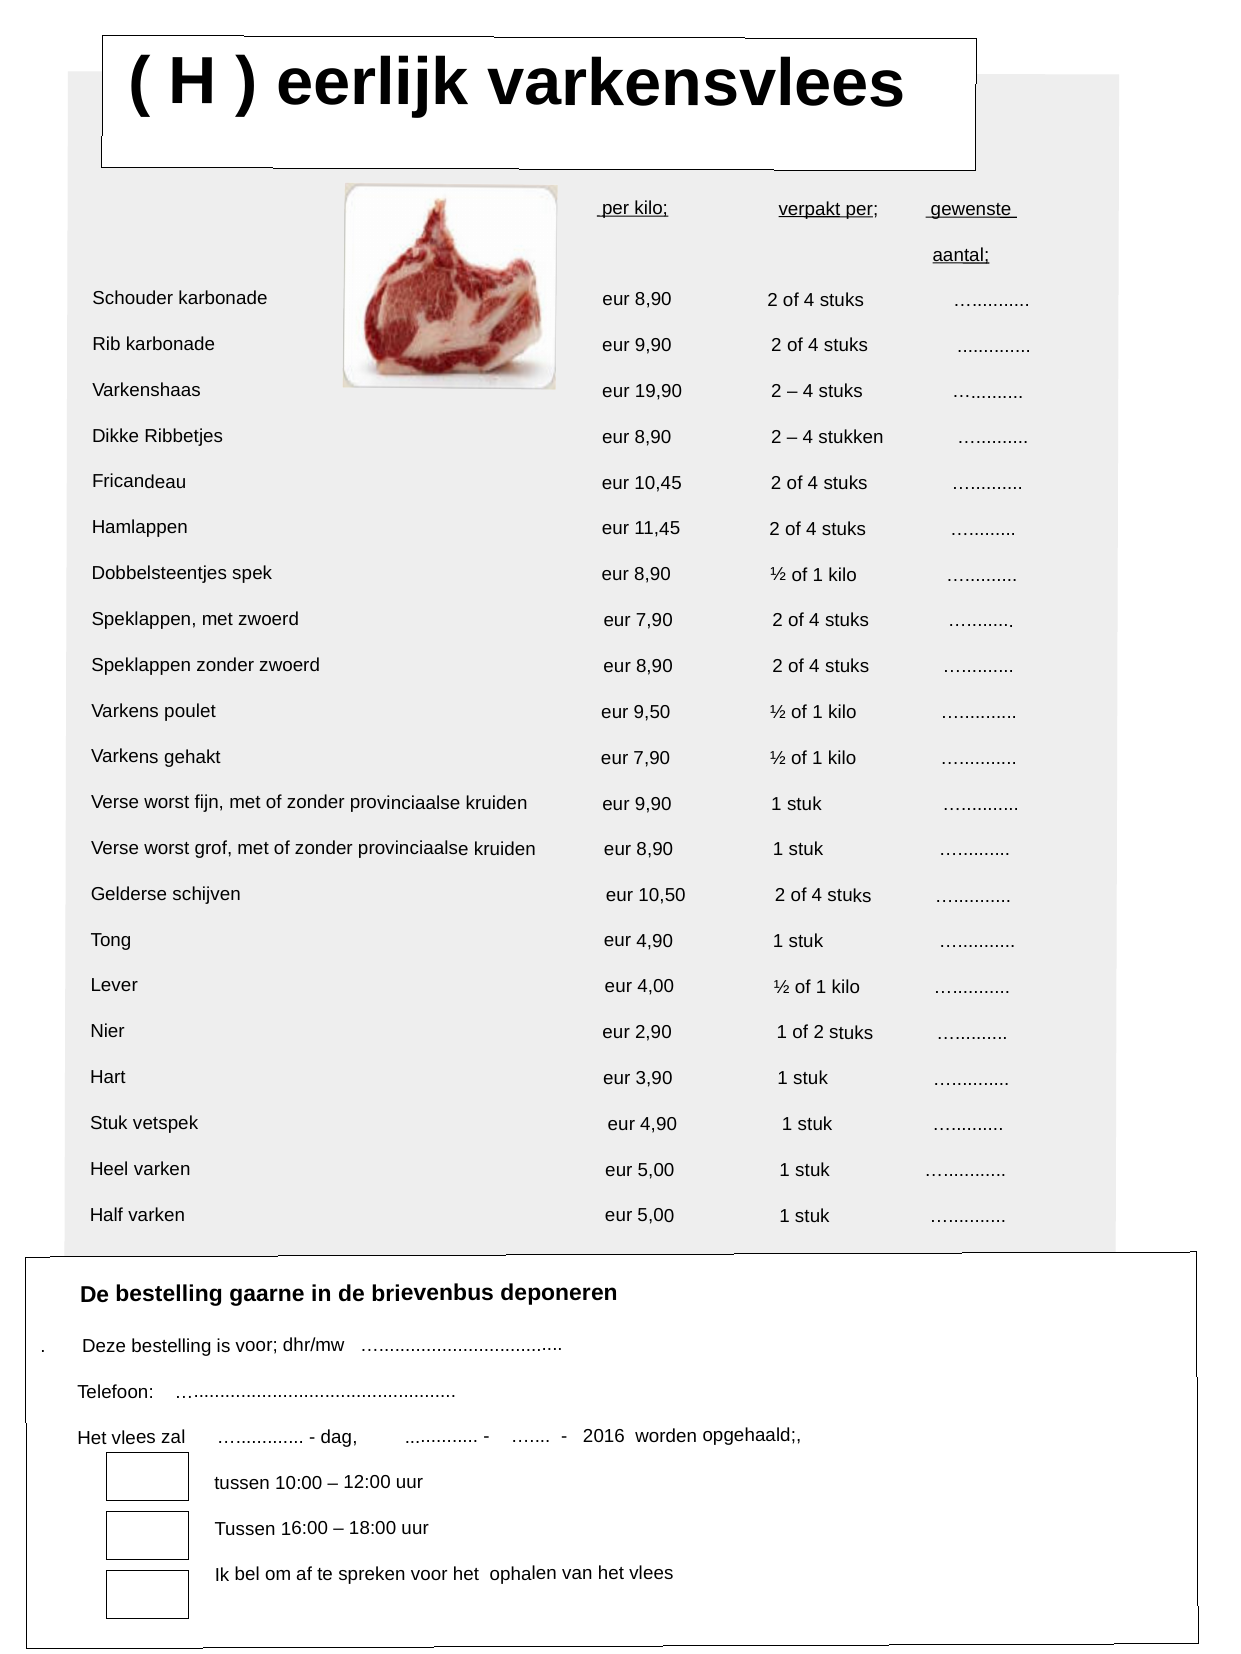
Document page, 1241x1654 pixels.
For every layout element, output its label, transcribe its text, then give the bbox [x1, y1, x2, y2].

picture [342, 182, 558, 390]
text_box ( H ) eerlijk varkensvlees [101, 35, 977, 171]
text_box per kilo; verpakt per; gewenste aantal; Schouder karbonade eur 8,90 2 of 4 stuks …........... Rib karbonade eur 9,90 2 of 4 stuks .............. Varkenshaas eur 19,90 2 – 4 stuks ….......... Dikke Ribbetjes eur 8,90 2 – 4 stukken ….......... Fricandeau eur 10,45 2 of 4 stuks ….......... Hamlappen eur 11,45 2 of 4 stuks …......... Dobbelsteentjes spek eur 8,90 ½ of 1 kilo ….......... Speklappen, met zwoerd eur 7,90 2 of 4 stuks …......... Speklappen zonder zwoerd eur 8,90 2 of 4 stuks ….......... Varkens poulet eur 9,50 ½ of 1 kilo …........... Varkens gehakt eur 7,90 ½ of 1 kilo …........... Verse worst fijn, met of zonder provinciaalse kruiden eur 9,90 1 stuk …........... Verse worst grof, met of zonder provinciaalse kruiden eur 8,90 1 stuk ….......... Gelderse schijven eur 10,50 2 of 4 stuks …........... Tong eur 4,90 1 stuk …........... Lever eur 4,00 ½ of 1 kilo …........... Nier eur 2,90 1 of 2 stuks ….......... Hart eur 3,90 1 stuk …........... Stuk vetspek eur 4,90 1 stuk ….......... Heel varken eur 5,00 1 stuk …............ Half varken eur 5,00 1 stuk …........... [64, 71, 1120, 1256]
text_box [106, 1511, 189, 1560]
text_box [106, 1570, 189, 1619]
text_box [106, 1452, 189, 1501]
text_box De bestelling gaarne in de brievenbus deponeren . Deze bestelling is voor; dhr/mw …................................... Telefoon: ….................................................. Het vlees zal …............. - dag, .............. - ….... - 2016 worden opgehaald;, tussen 10:00 – 12:00 uur Tussen 16:00 – 18:00 uur Ik bel om af te spreken voor het ophalen van het vlees [25, 1251, 1199, 1649]
